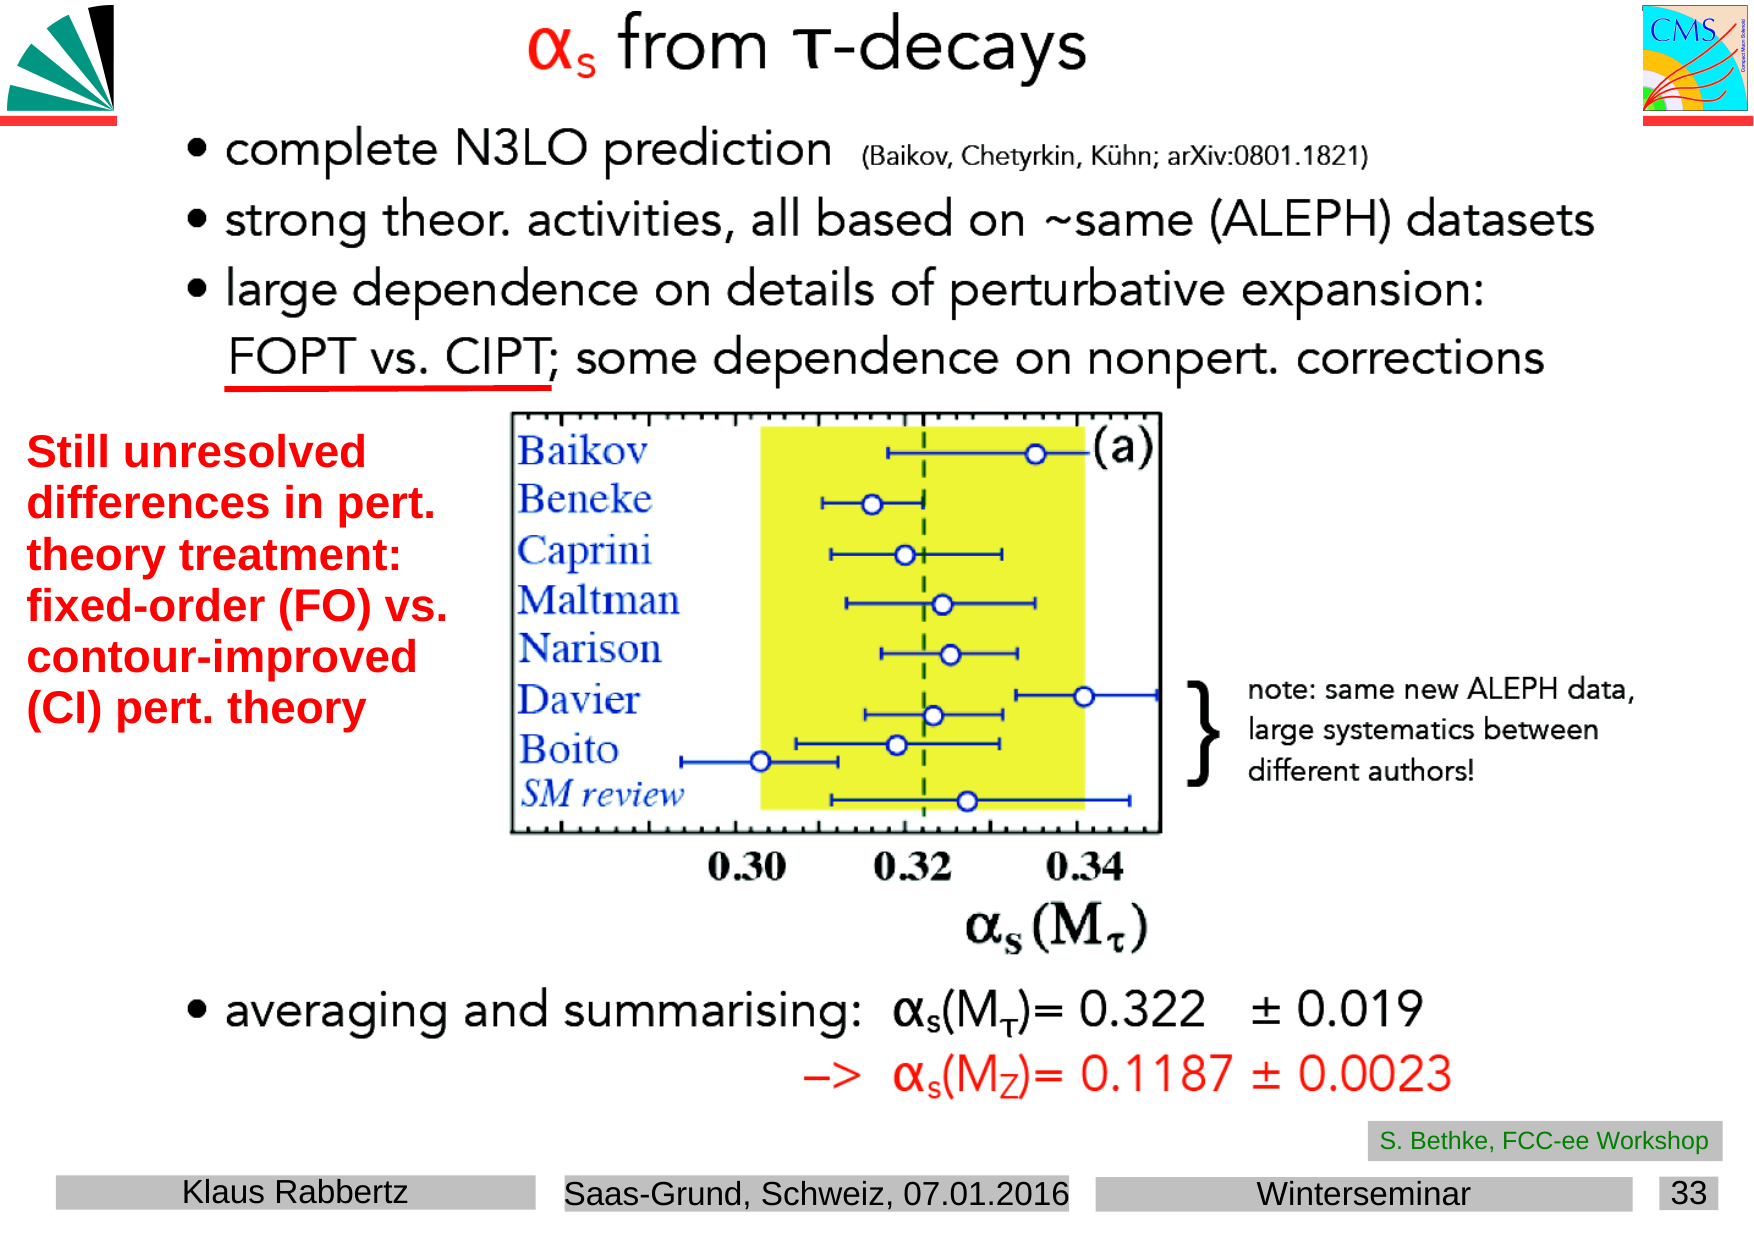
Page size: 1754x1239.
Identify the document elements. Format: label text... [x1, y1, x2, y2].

text_box S. Bethke, FCC-ee Workshop [1367, 1120, 1723, 1162]
text_box Still unresolved differences in pert. theory treatment: fixed-order (FO) vs. contour-improved (CI) pert. theory [14, 420, 479, 740]
picture [117, 5, 1748, 1101]
picture [7, 5, 114, 112]
